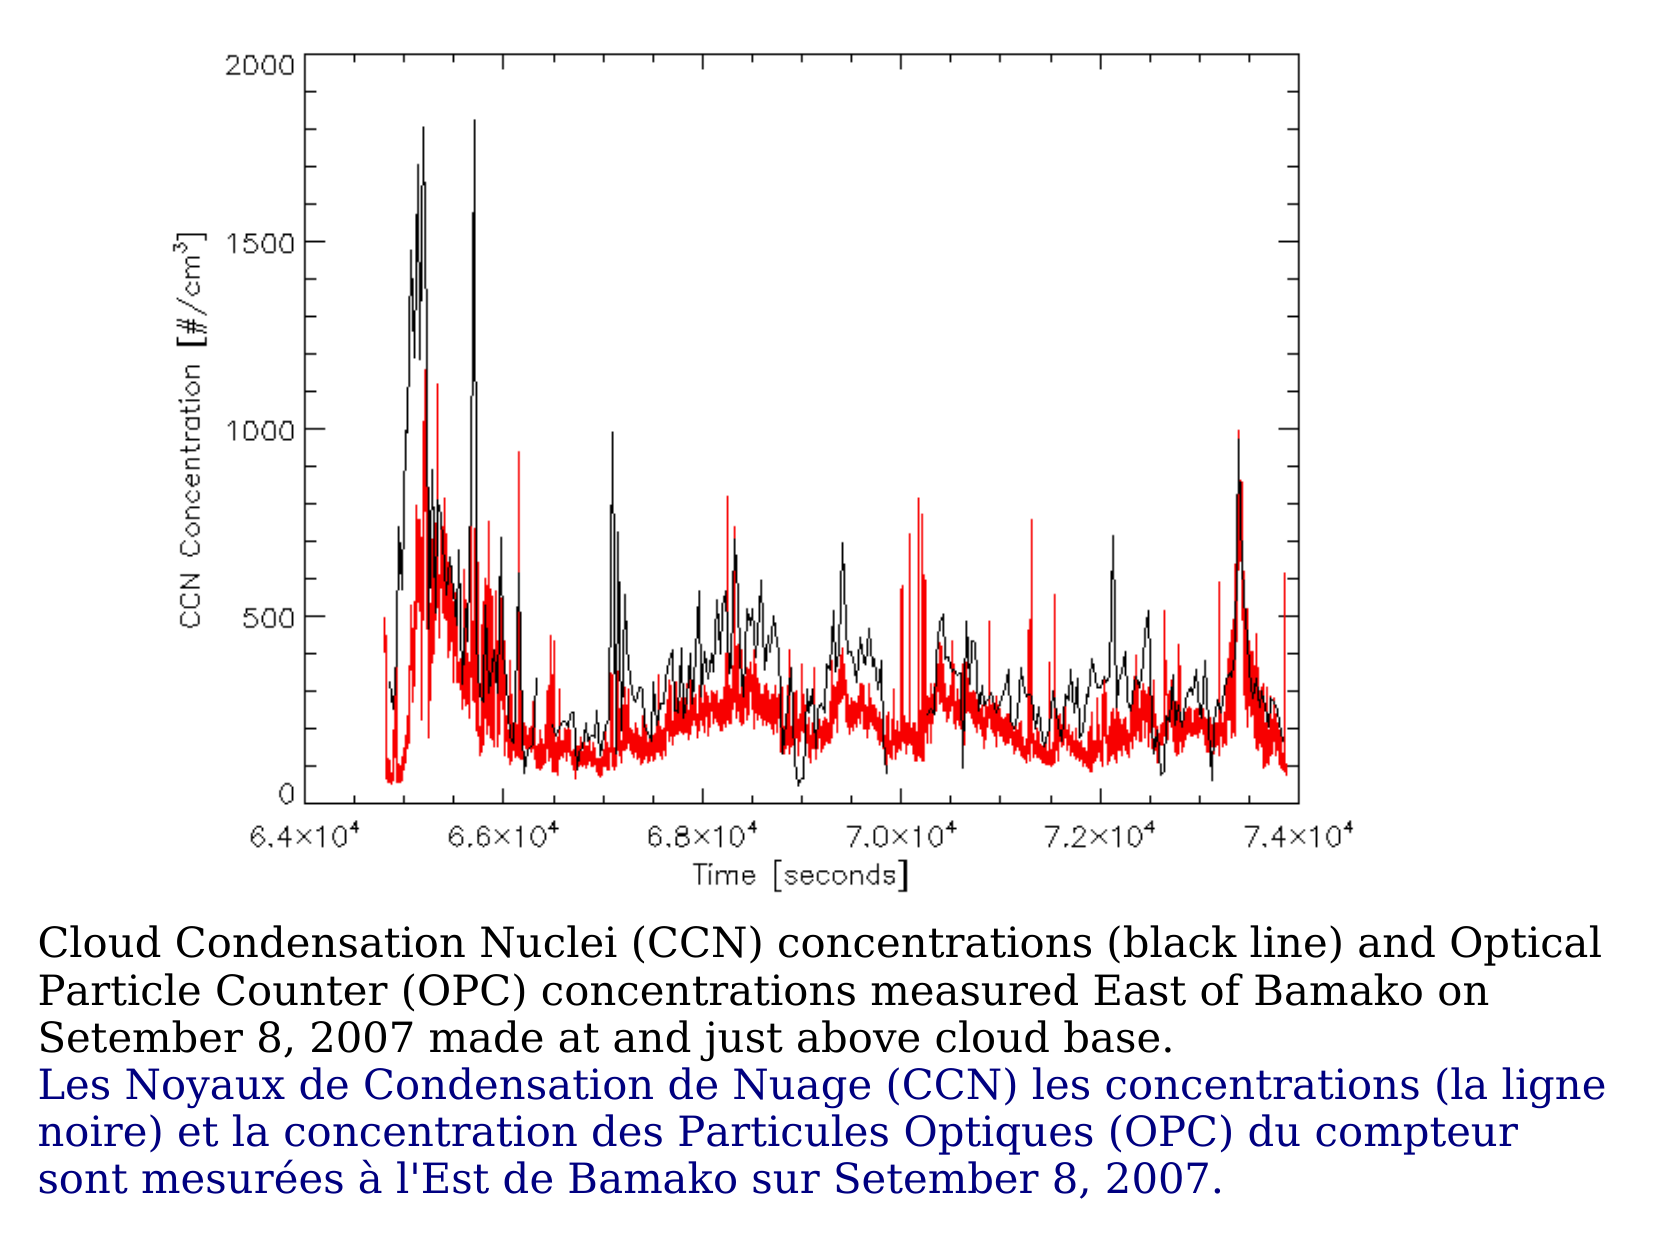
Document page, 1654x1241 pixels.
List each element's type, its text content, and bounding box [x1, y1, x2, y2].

list Cloud Condensation Nuclei (CCN) concentrations (black line) and Optical Particle Counter (OPC) concentrations measured East of Bamako on Setember 8, 2007 made at and just above cloud base. Les Noyaux de Condensation de Nuage (CCN) les concentrations (la ligne noire) et la concentration des Particules Optiques (OPC) du compteur sont mesurées à l'Est de Bamako sur Setember 8, 2007. [37, 919, 1613, 1241]
picture [124, 2, 1362, 895]
